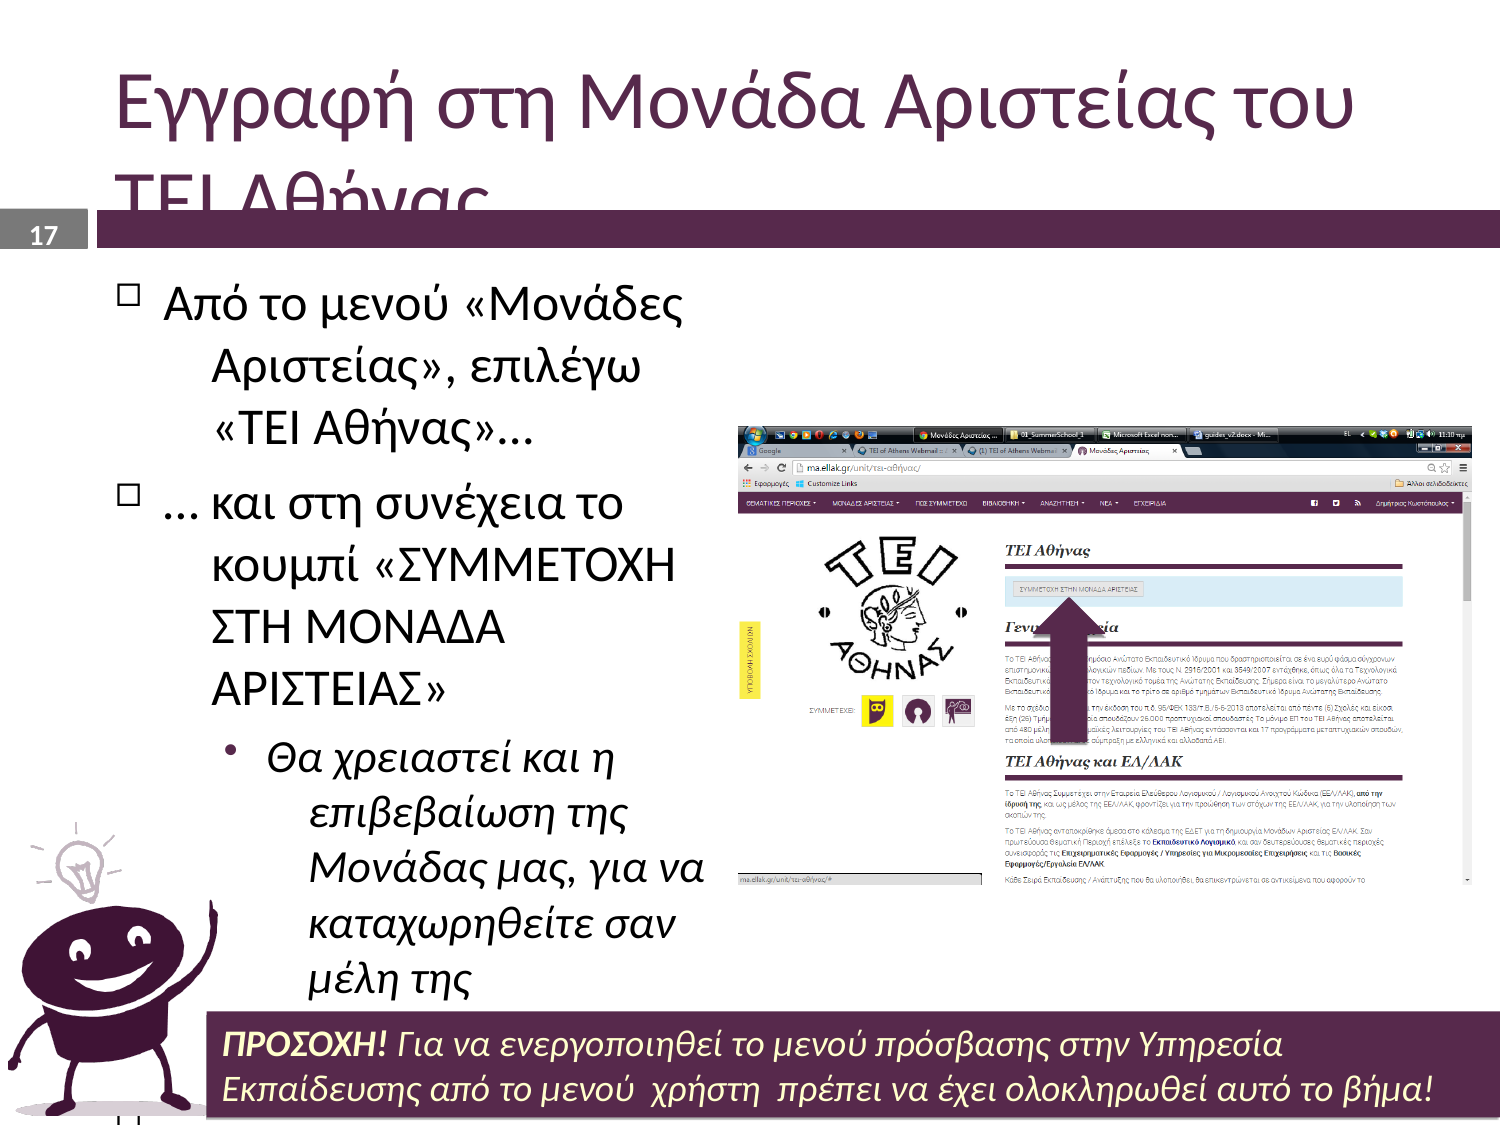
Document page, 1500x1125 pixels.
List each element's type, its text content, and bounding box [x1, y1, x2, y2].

picture [738, 426, 1472, 885]
picture [8, 822, 219, 1116]
list Από το μενού «Μονάδες Αριστείας», επιλέγω «TEI Αθήνας»… … και στη συνέχεια το κουμπί «Συμμετοχη στη Μοναδα Αριστειας» Θα χρειαστεί και η επιβεβαίωση της Μονάδας μας, για να καταχωρηθείτε σαν μέλη της [99, 260, 738, 1011]
text_box ΠΡΟΣΟΧΗ! Για να ενεργοποιηθεί το μενού πρόσβασης στην Υπηρεσία Εκπαίδευσης από το μενού χρήστη πρέπει να έχει ολοκληρωθεί αυτό το βήμα! [206, 1011, 1500, 1118]
title Εγγραφή στη Μονάδα Αριστείας του ΤΕΙ Αθήνας [99, 37, 1438, 201]
text_box [0, 208, 88, 249]
text_box [1033, 597, 1105, 742]
